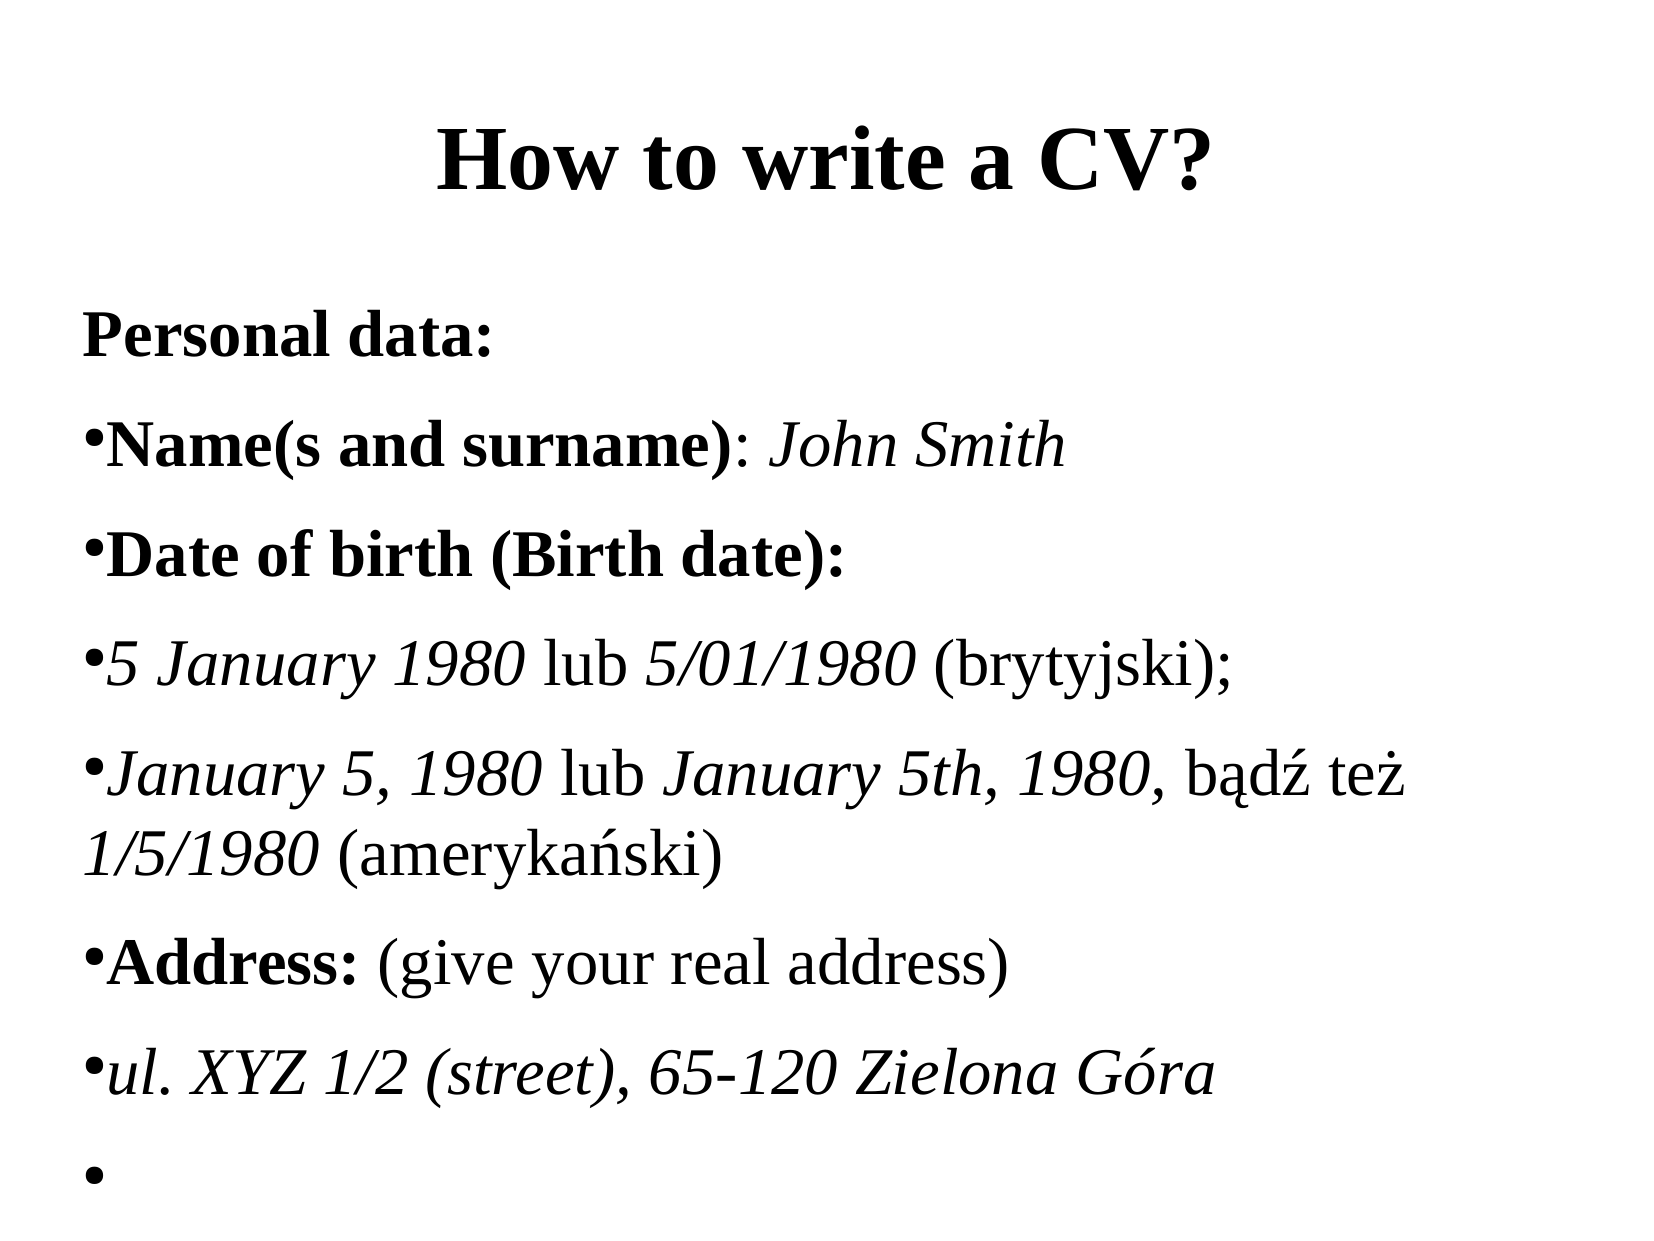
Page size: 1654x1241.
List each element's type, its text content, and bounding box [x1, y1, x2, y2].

title How to write a CV? [82, 49, 1571, 257]
list Personal data: Name(s and surname): John Smith Date of birth (Birth date): 5 January 1980 lub 5/01/1980 (brytyjski); January 5, 1980 lub January 5th, 1980, bądź też 1/5/1980 (amerykański) Address: (give your real address) ul. XYZ 1/2 (street), 65-120 Zielona Góra [82, 290, 1571, 1205]
